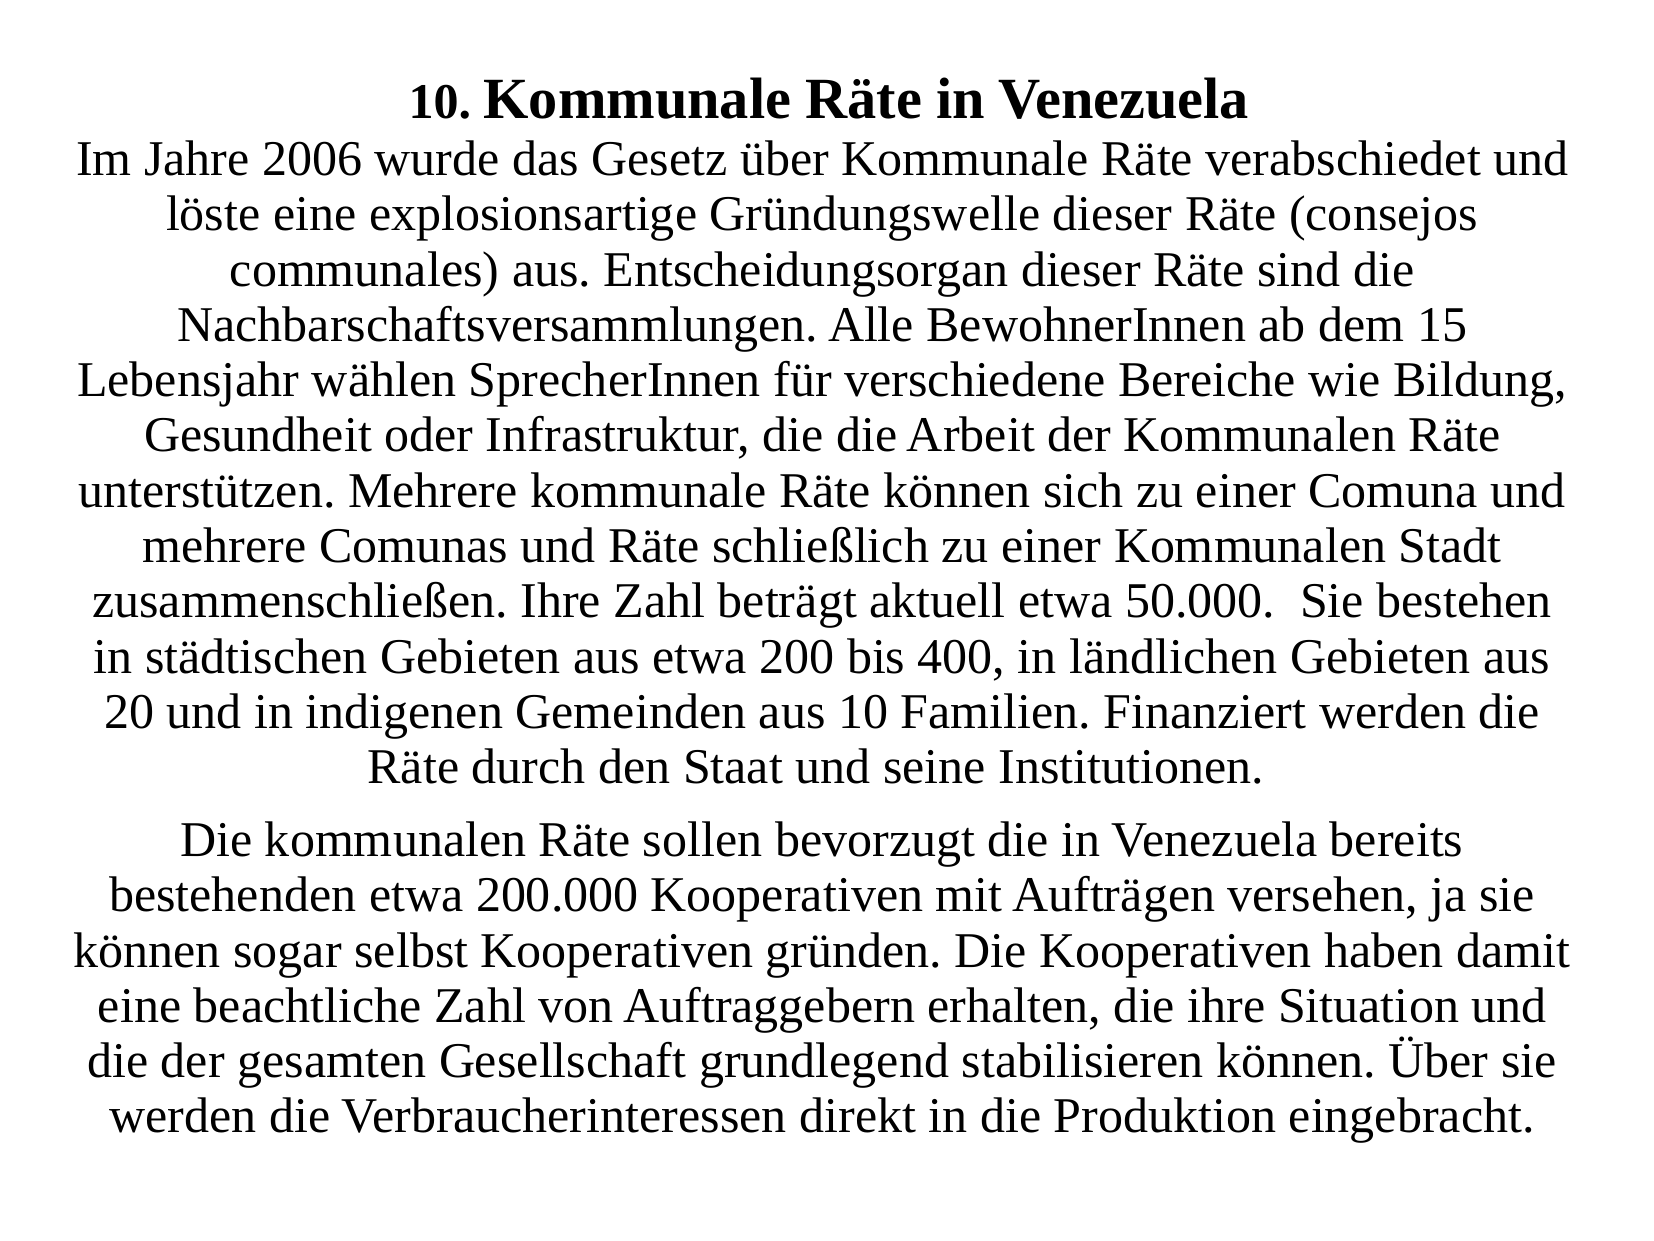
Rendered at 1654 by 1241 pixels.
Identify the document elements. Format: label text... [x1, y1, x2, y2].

text_box 10. Kommunale Räte in Venezuela Im Jahre 2006 wurde das Gesetz über Kommunale Räte verabschiedet und löste eine explosionsartige Gründungswelle dieser Räte (consejos communales) aus. Entscheidungsorgan dieser Räte sind die Nachbarschaftsversammlungen. Alle BewohnerInnen ab dem 15 Lebensjahr wählen SprecherInnen für verschiedene Bereiche wie Bildung, Gesundheit oder Infrastruktur, die die Arbeit der Kommunalen Räte unterstützen. Mehrere kommunale Räte können sich zu einer Comuna und mehrere Comunas und Räte schließlich zu einer Kommunalen Stadt zusammenschließen. Ihre Zahl beträgt aktuell etwa 50.000. Sie bestehen in städtischen Gebieten aus etwa 200 bis 400, in ländlichen Gebieten aus 20 und in indigenen Gemeinden aus 10 Familien. Finanziert werden die Räte durch den Staat und seine Institutionen. Die kommunalen Räte sollen bevorzugt die in Venezuela bereits bestehenden etwa 200.000 Kooperativen mit Aufträgen versehen, ja sie können sogar selbst Kooperativen gründen. Die Kooperativen haben damit eine beachtliche Zahl von Auftraggebern erhalten, die ihre Situation und die der gesamten Gesellschaft grundlegend stabilisieren können. Über sie werden die Verbraucherinteressen direkt in die Produktion eingebracht. [59, 59, 1595, 1152]
